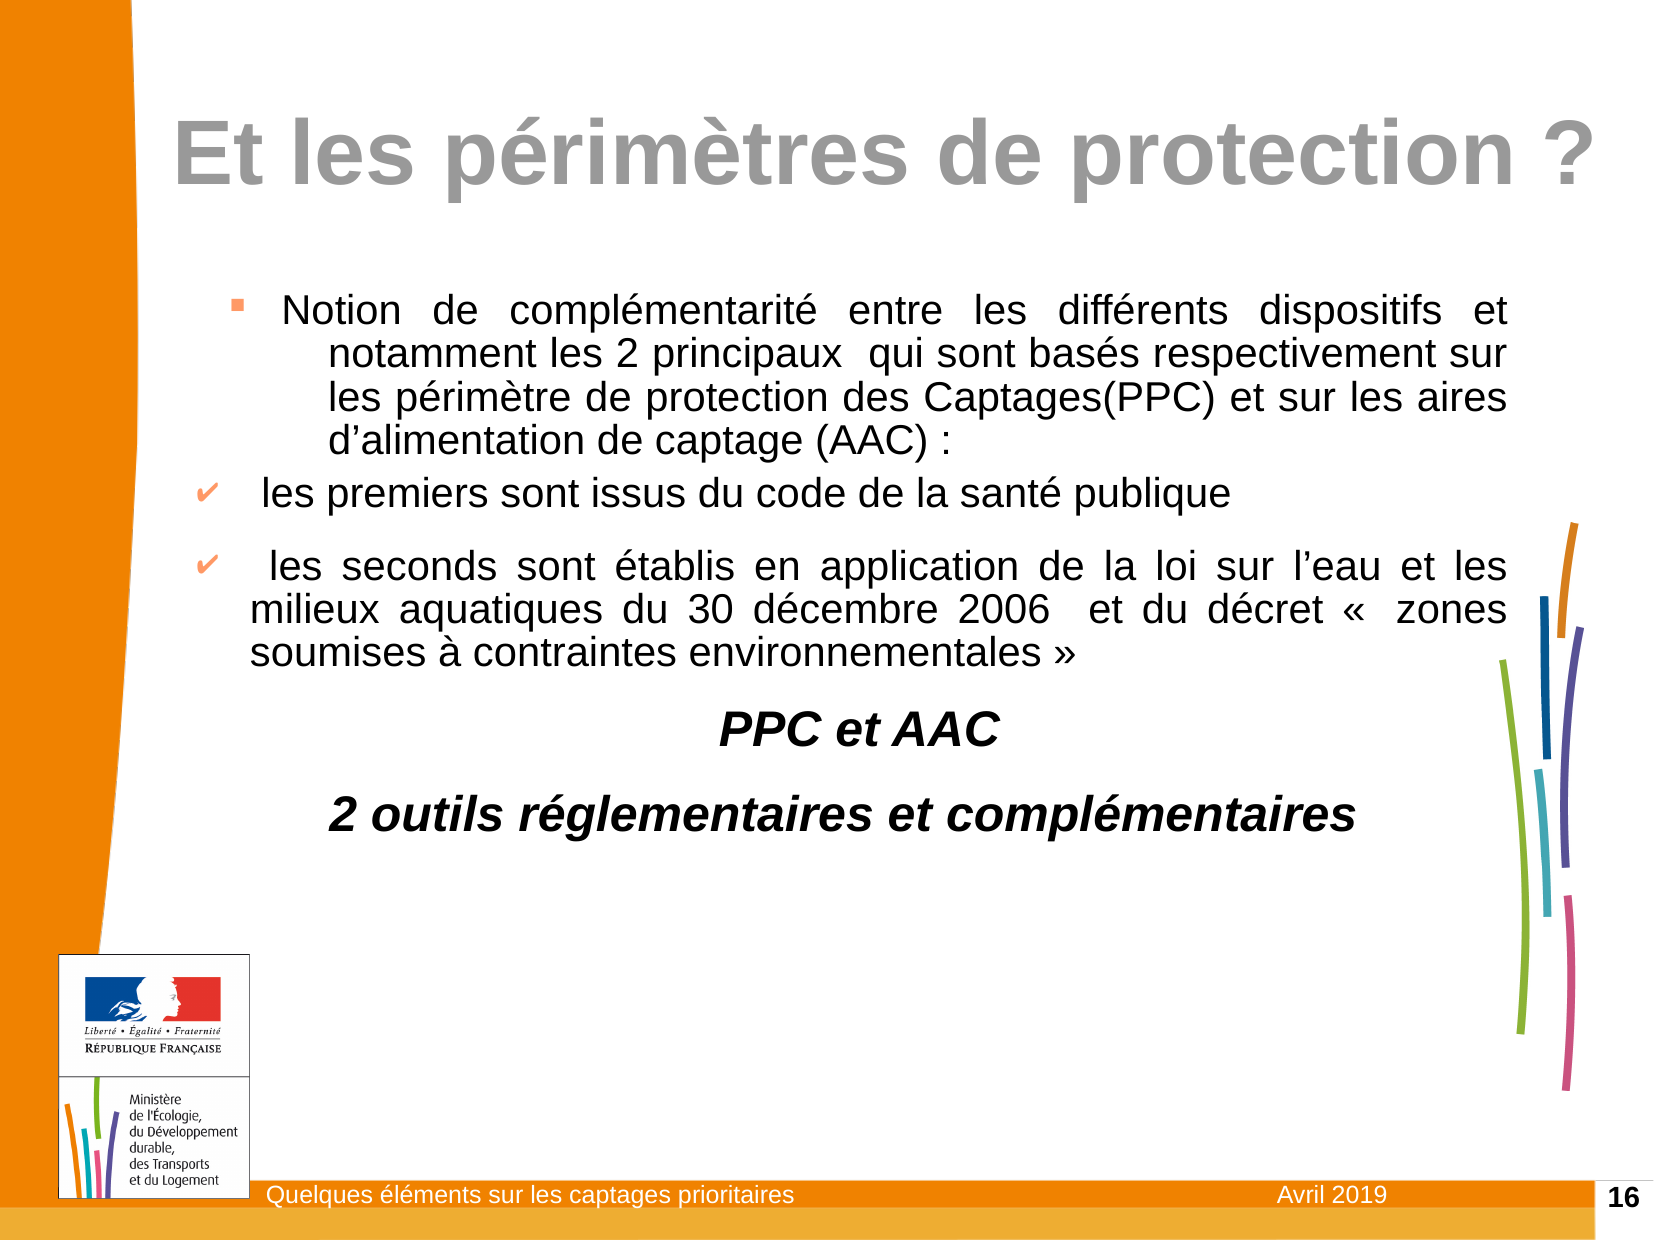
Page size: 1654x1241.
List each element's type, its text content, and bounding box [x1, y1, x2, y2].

list Notion de complémentarité entre les différents dispositifs et notamment les 2 principaux qui sont basés respectivement sur les périmètre de protection des Captages(PPC) et sur les aires d’alimentation de captage (AAC) : les premiers sont issus du code de la santé publique les seconds sont établis en application de la loi sur l’eau et les milieux aquatiques du 30 décembre 2006 et du décret « zones soumises à contraintes environnementales » PPC et AAC 2 outils réglementaires et complémentaires [179, 290, 1509, 1010]
picture [0, 0, 1654, 1240]
title Et les périmètres de protection ? [147, 49, 1625, 257]
